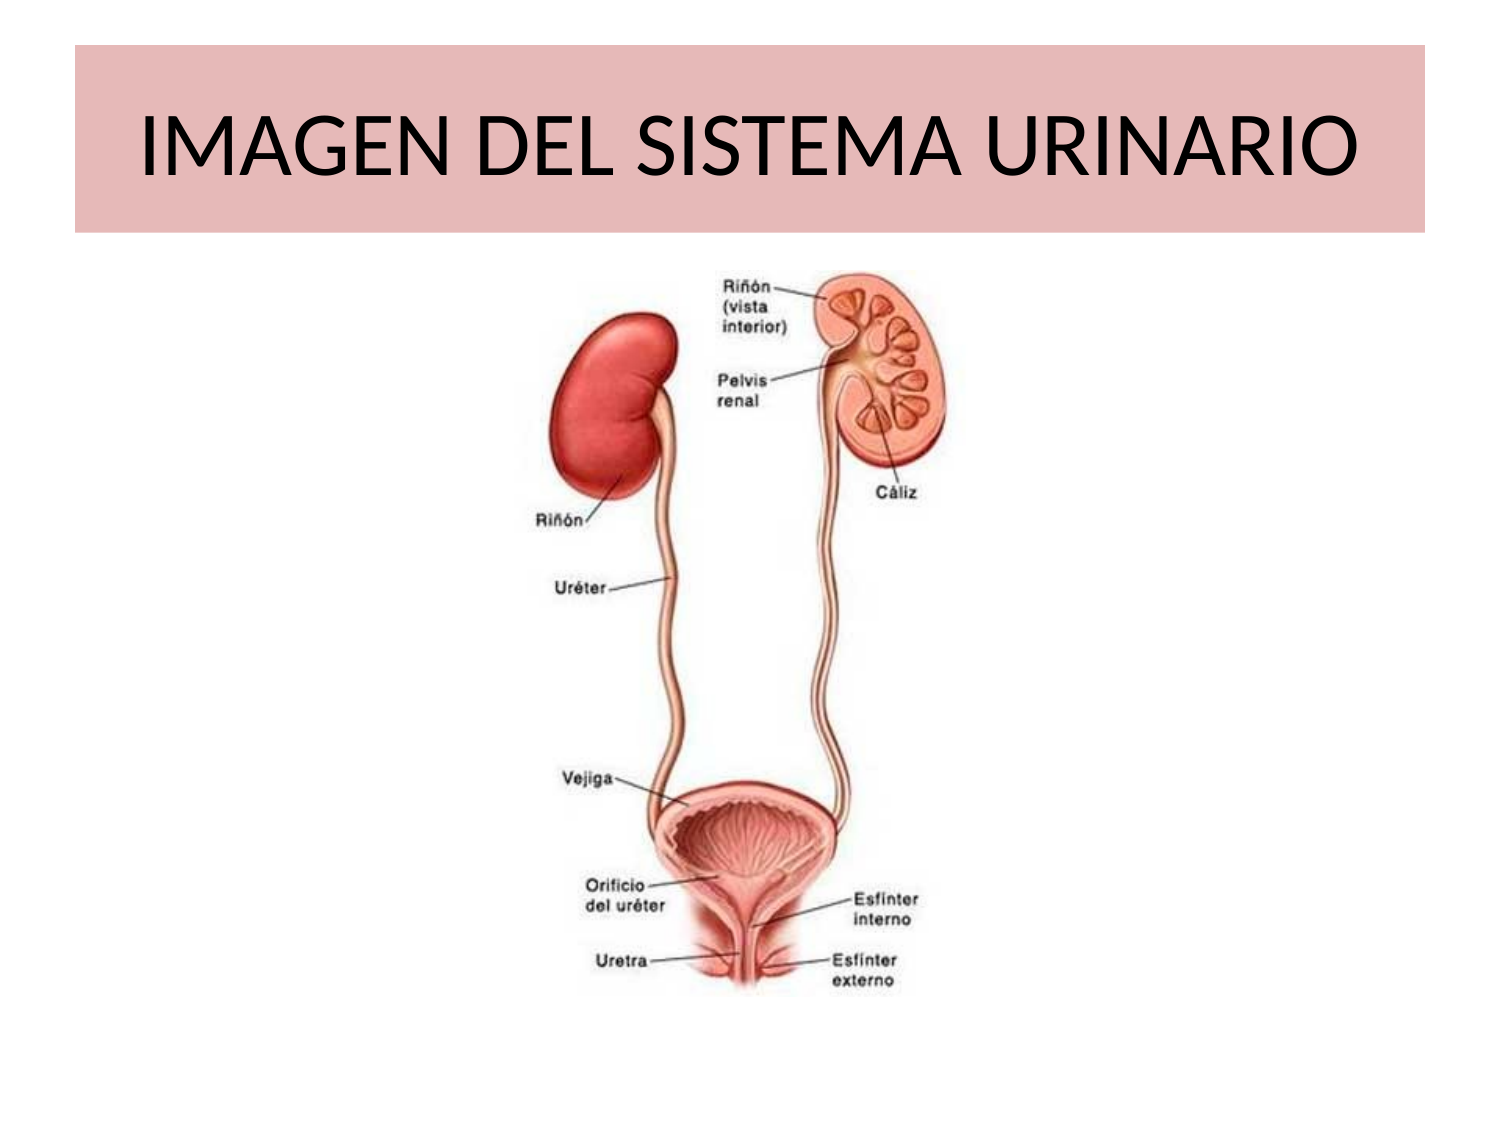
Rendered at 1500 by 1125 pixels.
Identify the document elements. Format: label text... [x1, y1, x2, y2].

picture [265, 270, 1235, 997]
title IMAGEN DEL SISTEMA URINARIO [75, 45, 1425, 233]
